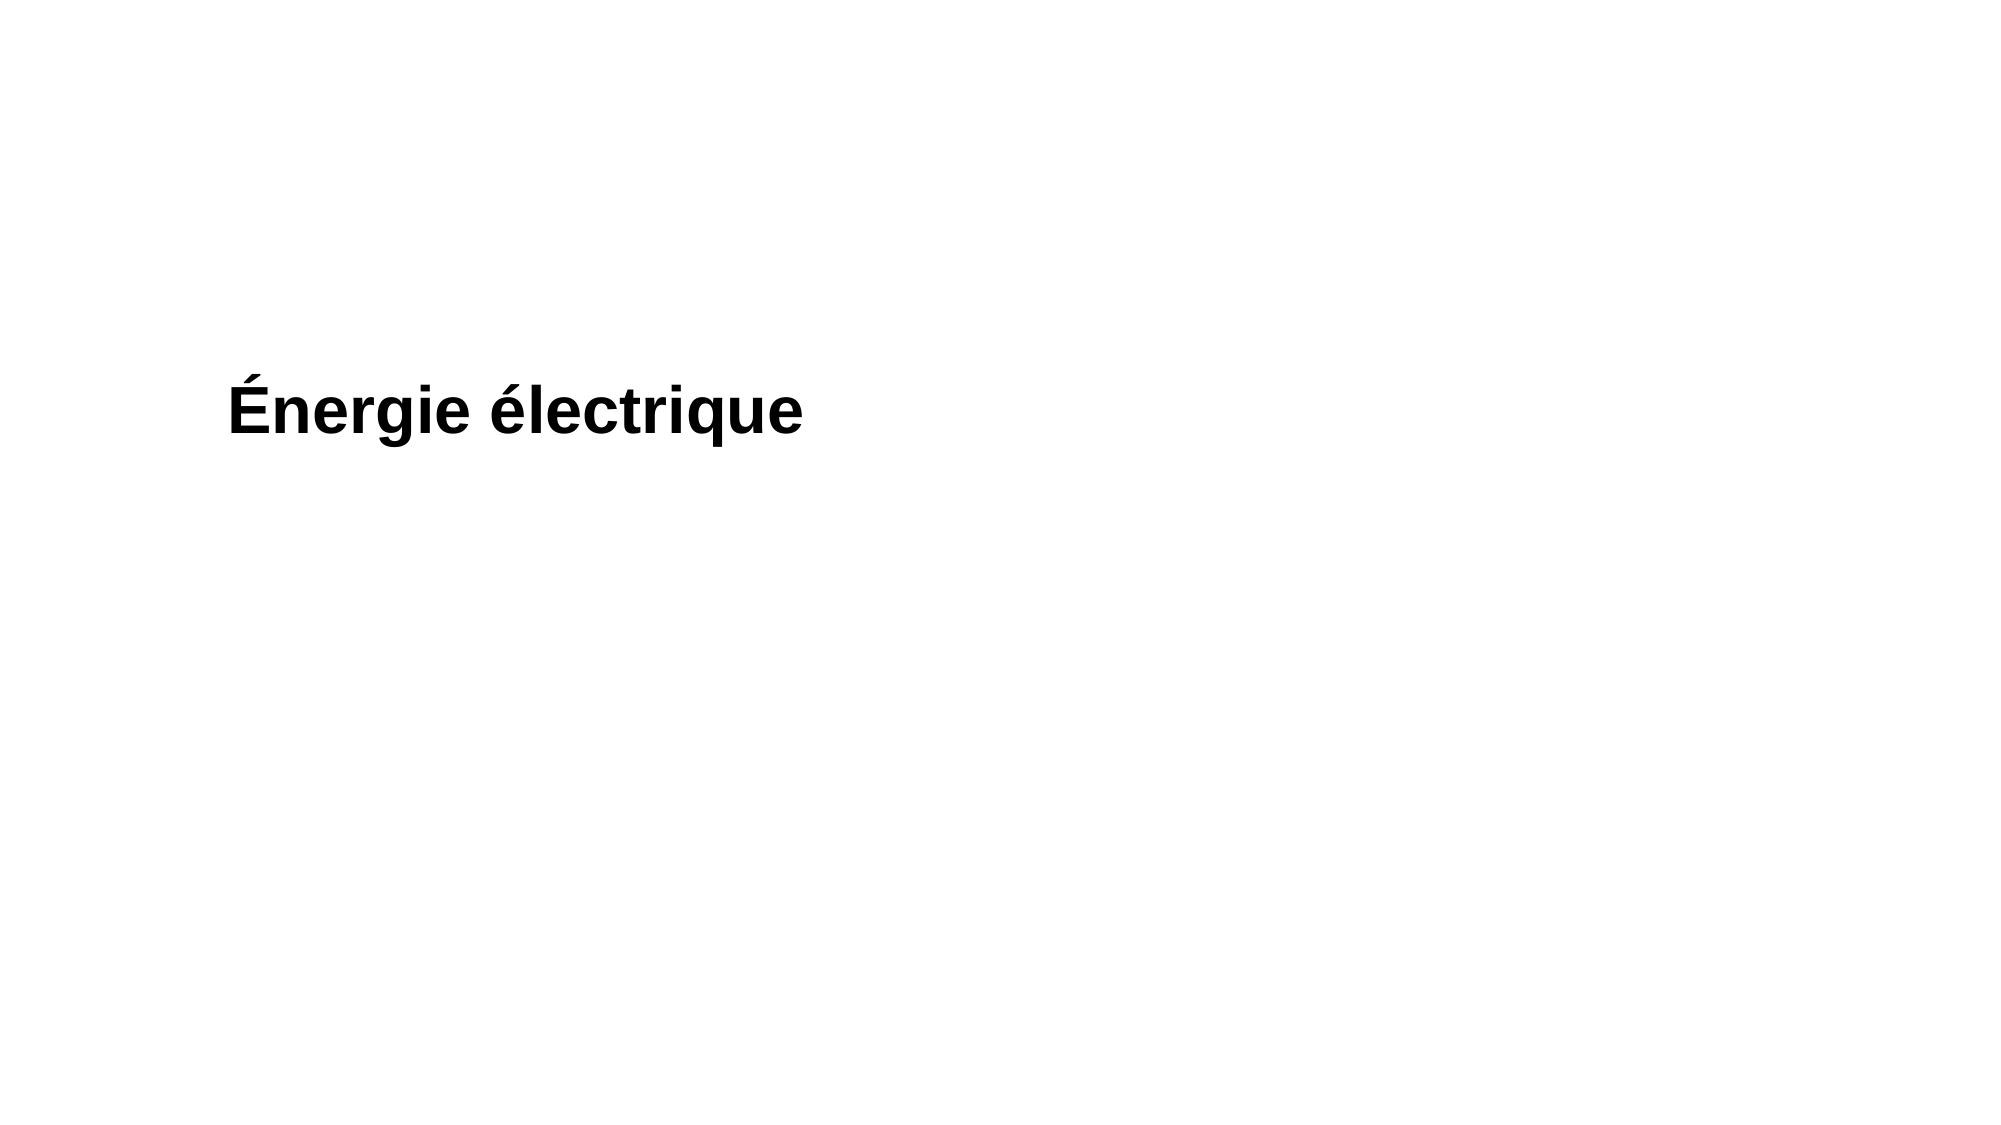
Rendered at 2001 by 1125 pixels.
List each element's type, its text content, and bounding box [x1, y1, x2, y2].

text_box Énergie électrique [212, 366, 1300, 681]
